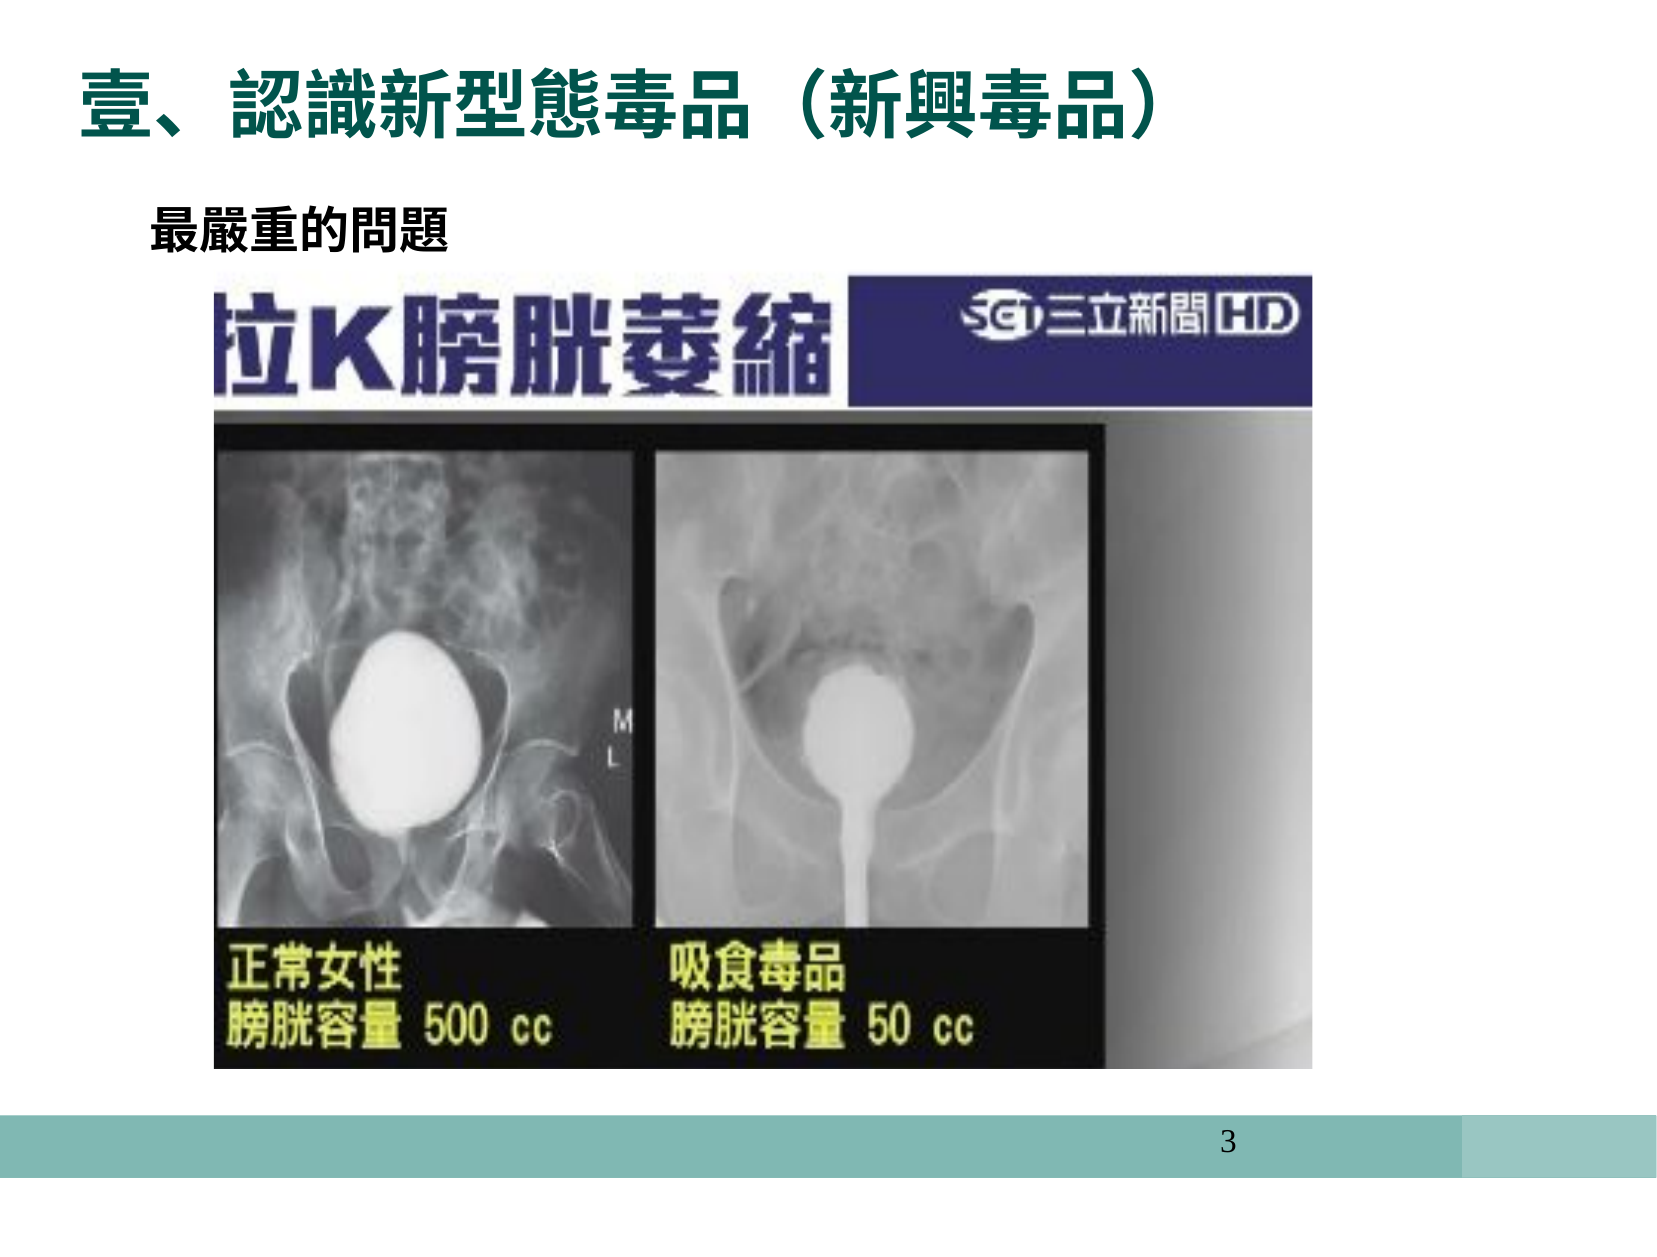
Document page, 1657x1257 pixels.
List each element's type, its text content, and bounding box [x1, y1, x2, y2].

text_box 最嚴重的問題 [135, 190, 465, 266]
picture [213, 269, 1313, 1069]
slide_number 3 [1203, 1111, 1549, 1196]
text_box 壹、認識新型態毒品（新興毒品） [61, 25, 1561, 180]
